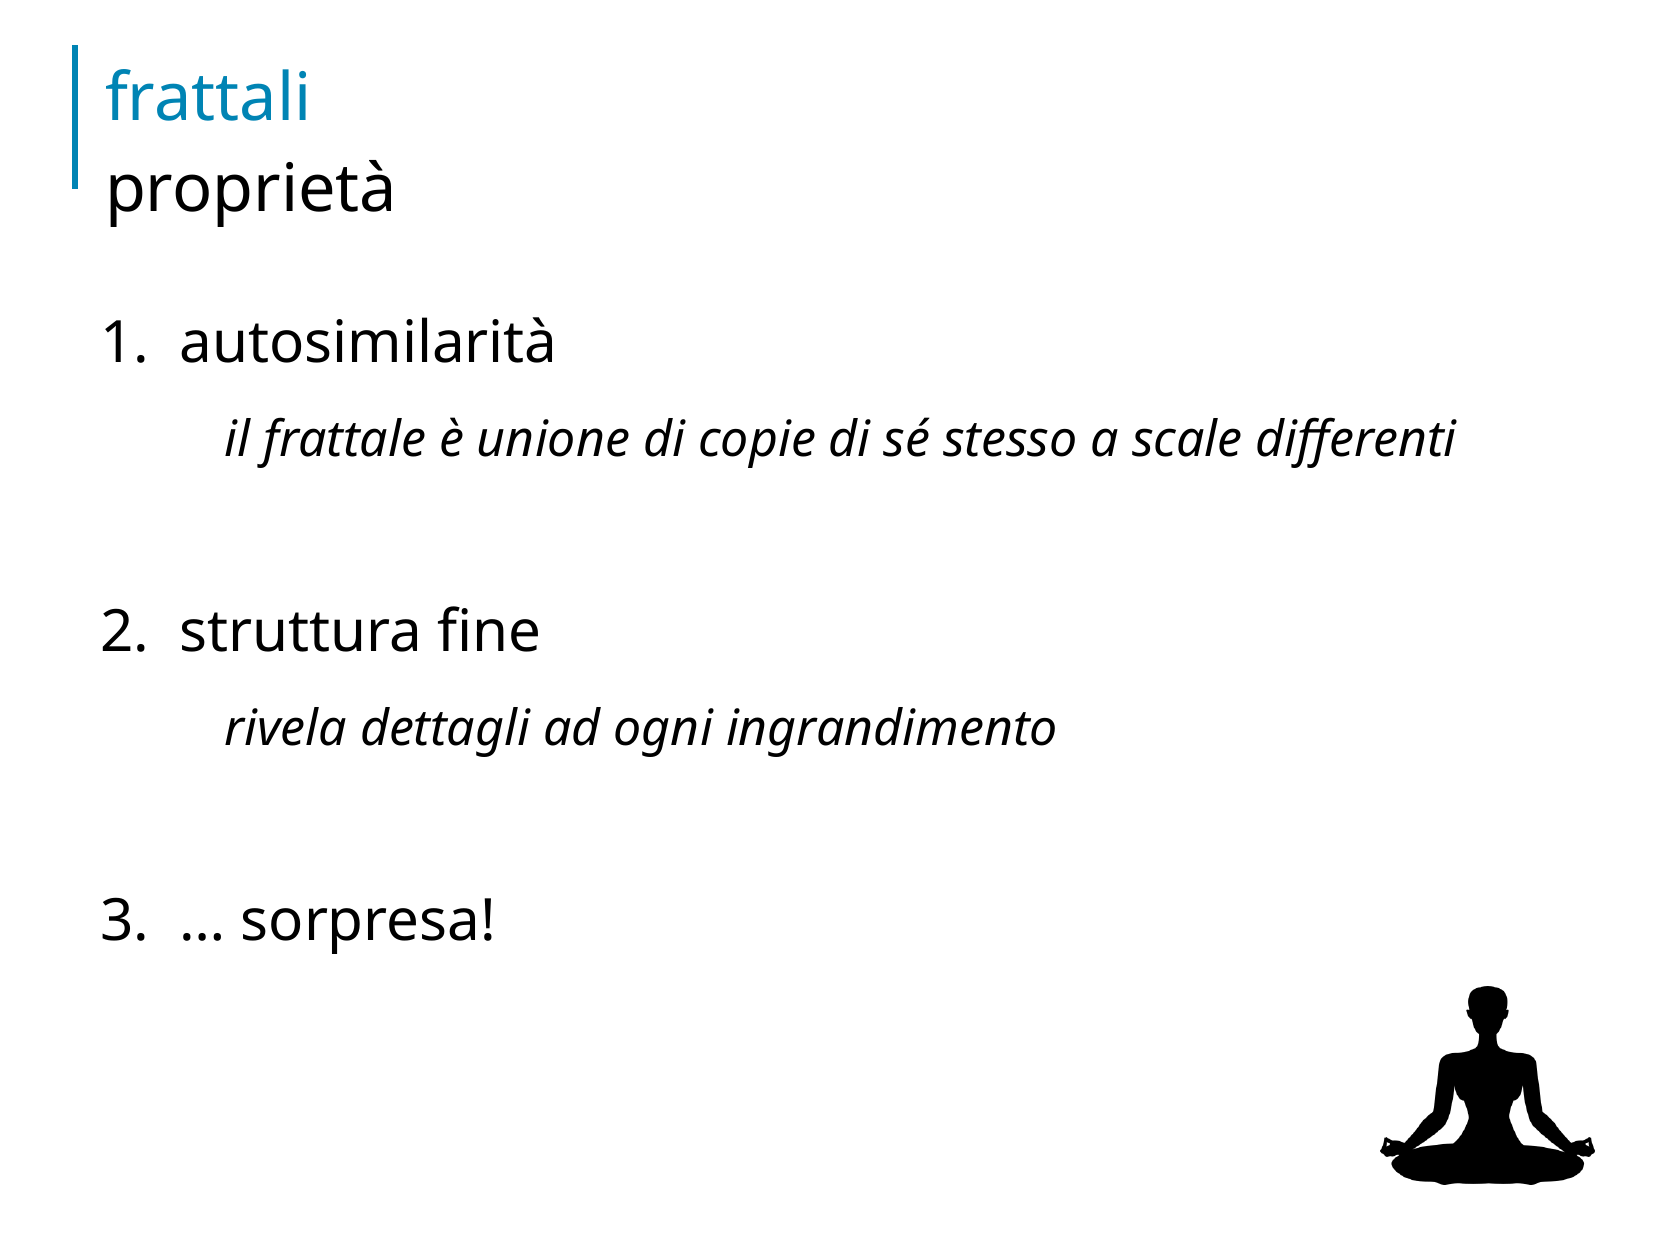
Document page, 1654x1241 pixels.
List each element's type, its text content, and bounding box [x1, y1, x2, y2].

list autosimilarità il frattale è unione di copie di sé stesso a scale differenti struttura fine rivela dettagli ad ogni ingrandimento … sorpresa! [82, 300, 1571, 1126]
title frattali proprietà [105, 49, 1571, 200]
picture [1380, 986, 1595, 1186]
